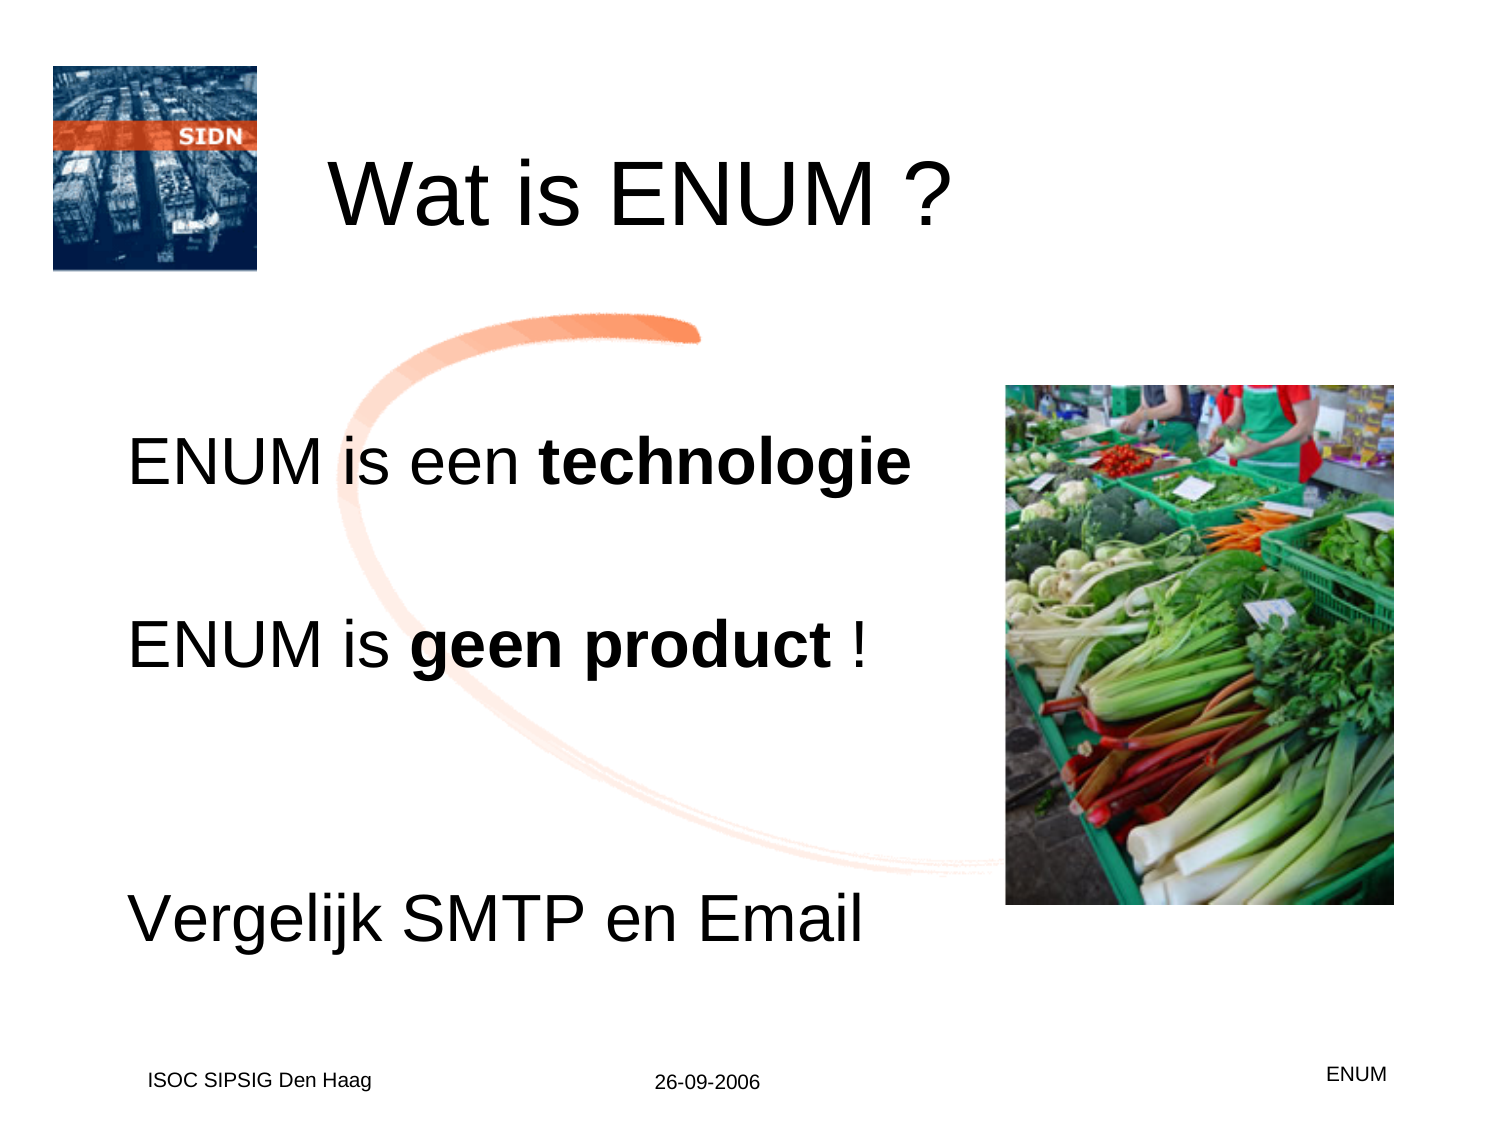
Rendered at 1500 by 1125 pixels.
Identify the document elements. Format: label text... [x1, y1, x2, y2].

list ENUM is een technologie ENUM is geen product ! Vergelijk SMTP en Email [112, 324, 1058, 1000]
picture [53, 0, 1394, 1120]
title Wat is ENUM ? [312, 99, 1382, 288]
